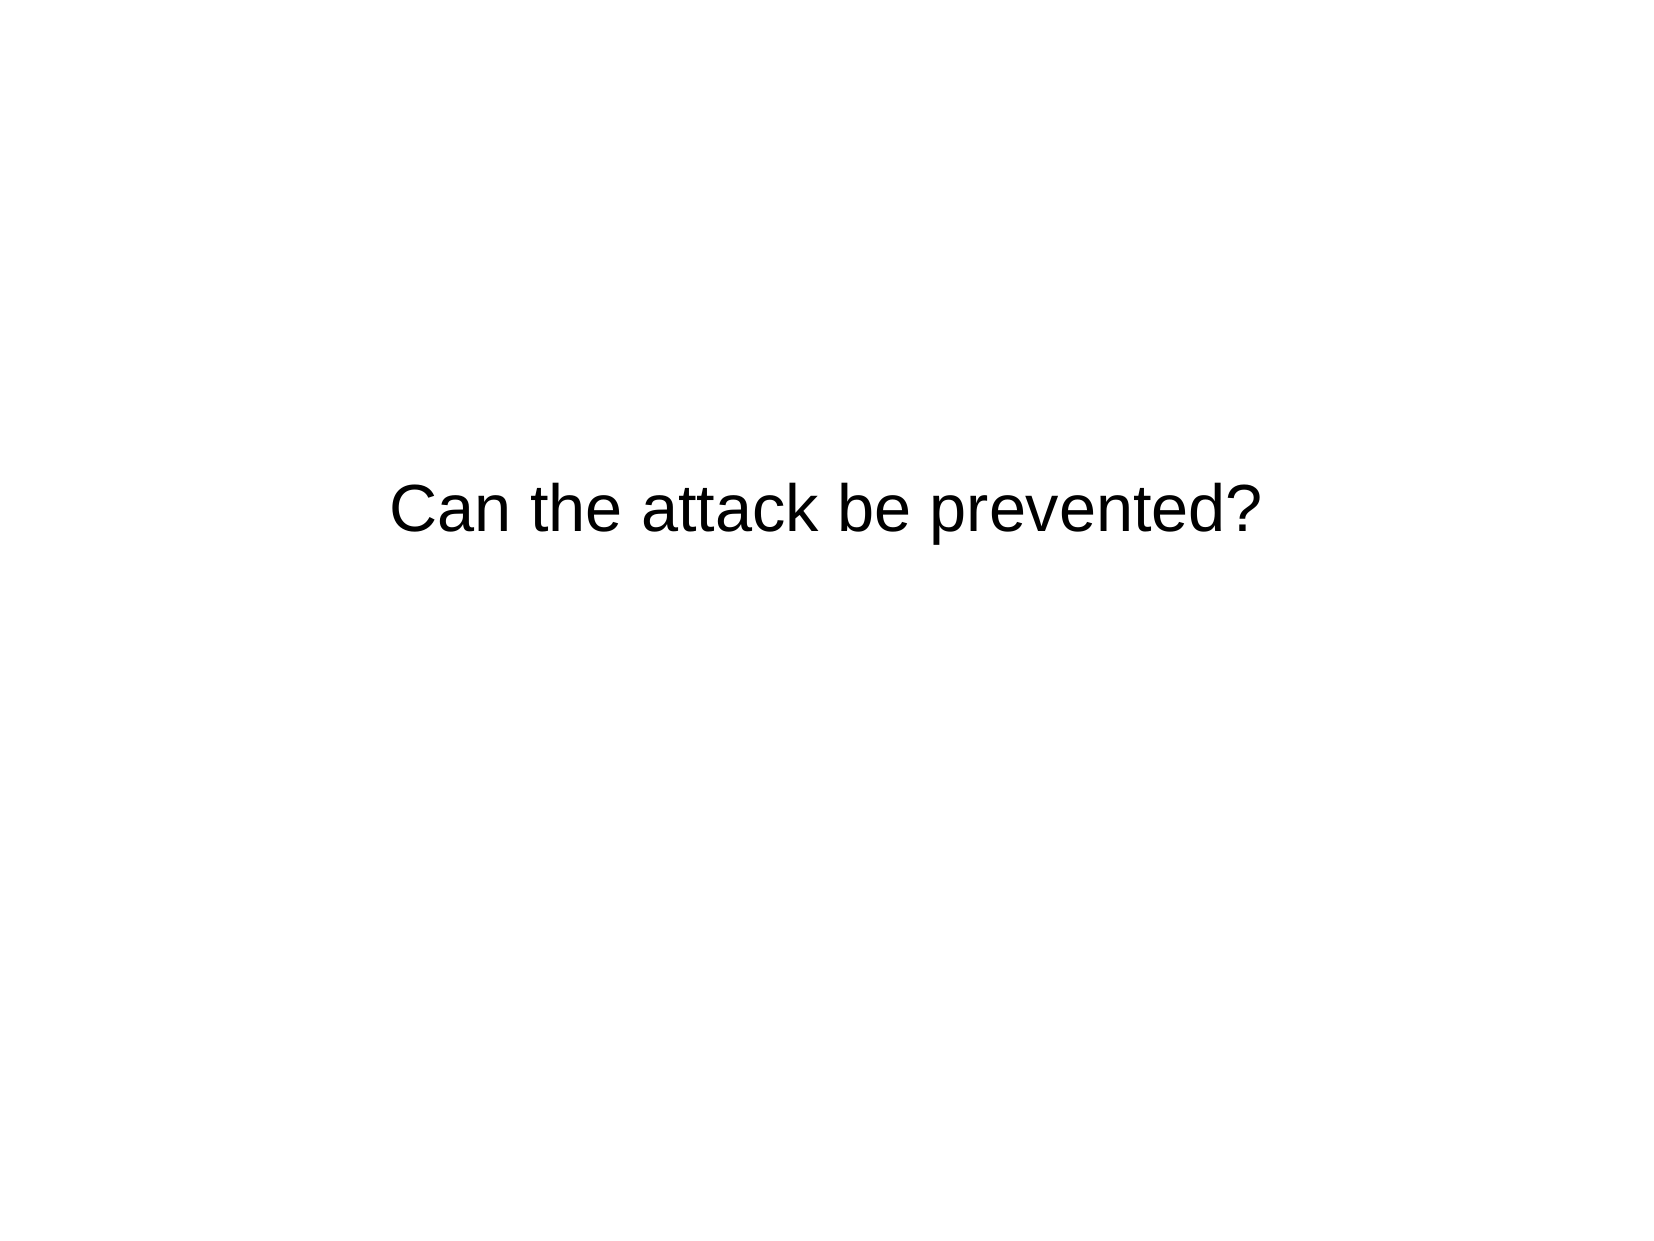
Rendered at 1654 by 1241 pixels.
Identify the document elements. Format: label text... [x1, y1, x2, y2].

subtitle Can the attack be prevented? [82, 49, 1571, 968]
